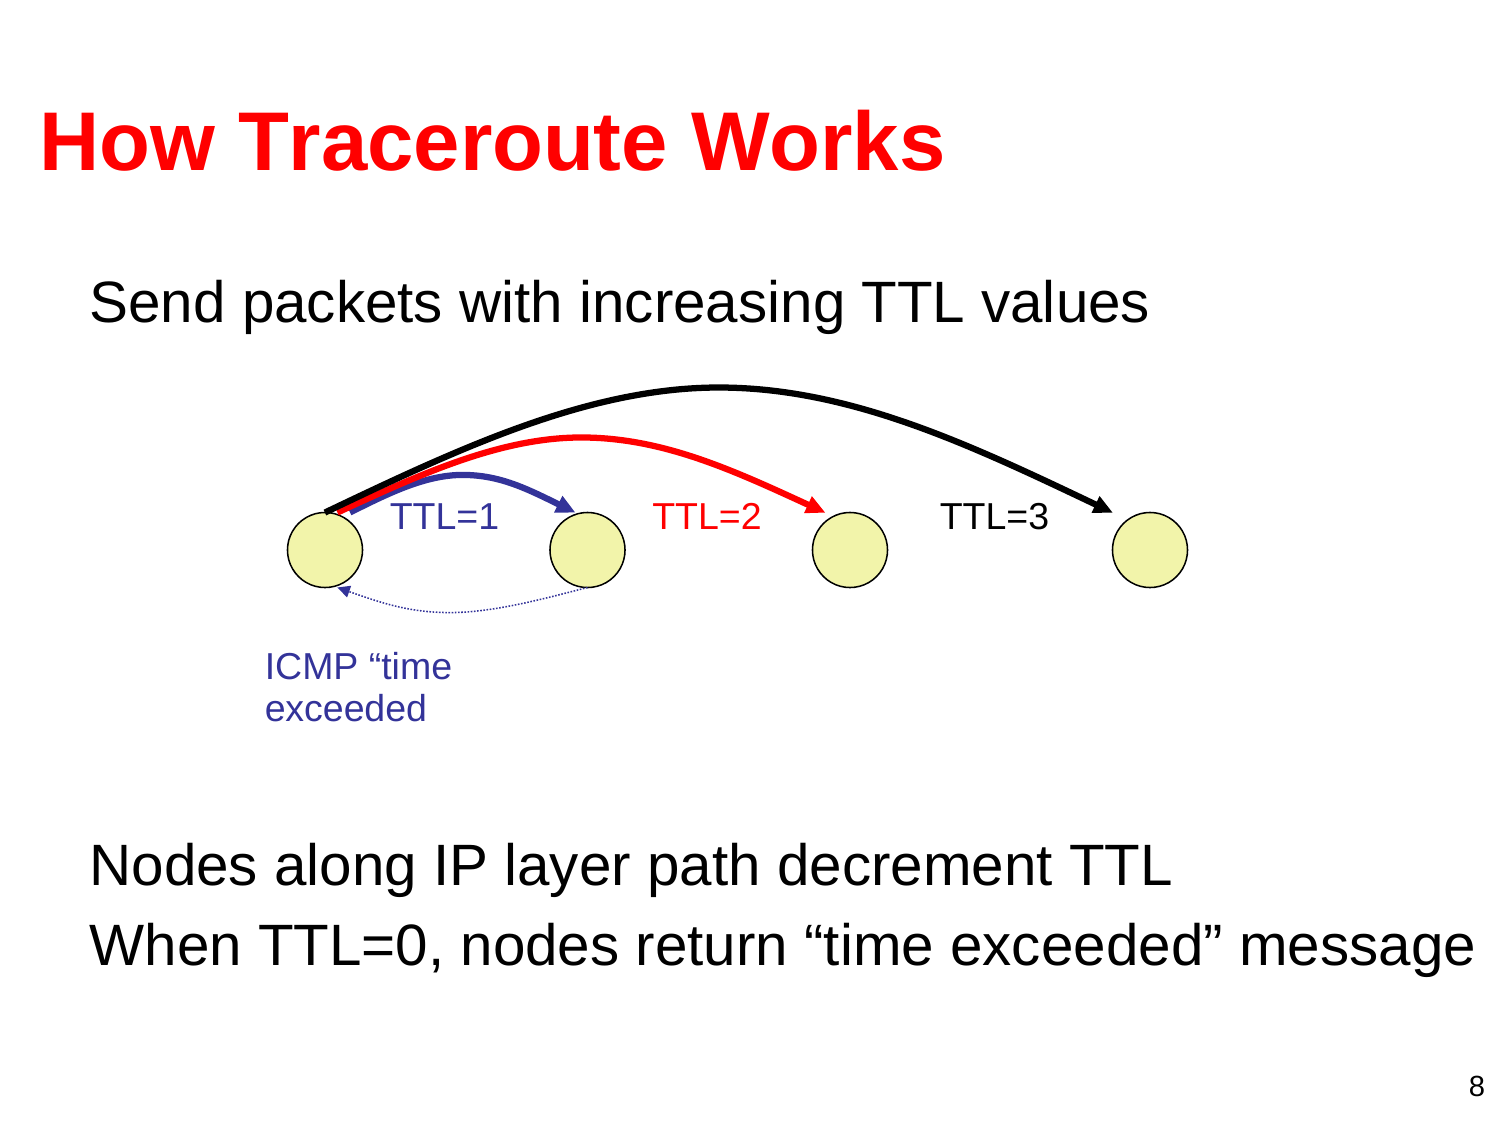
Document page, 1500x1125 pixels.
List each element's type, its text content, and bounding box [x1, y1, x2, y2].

text_box TTL=3 [924, 487, 1088, 545]
text_box TTL=2 [637, 487, 801, 545]
text_box ICMP “time exceeded [249, 637, 501, 737]
title How Traceroute Works [24, 47, 1463, 236]
text_box [287, 512, 363, 588]
text_box [812, 512, 888, 588]
text_box Nodes along IP layer path decrement TTL When TTL=0, nodes return “time exceeded” message [75, 824, 1500, 925]
text_box TTL=1 [375, 487, 538, 545]
text_box [1112, 512, 1188, 588]
list Send packets with increasing TTL values [503, 391, 936, 438]
list Send packets with increasing TTL values [75, 262, 1426, 438]
text_box [549, 512, 626, 588]
